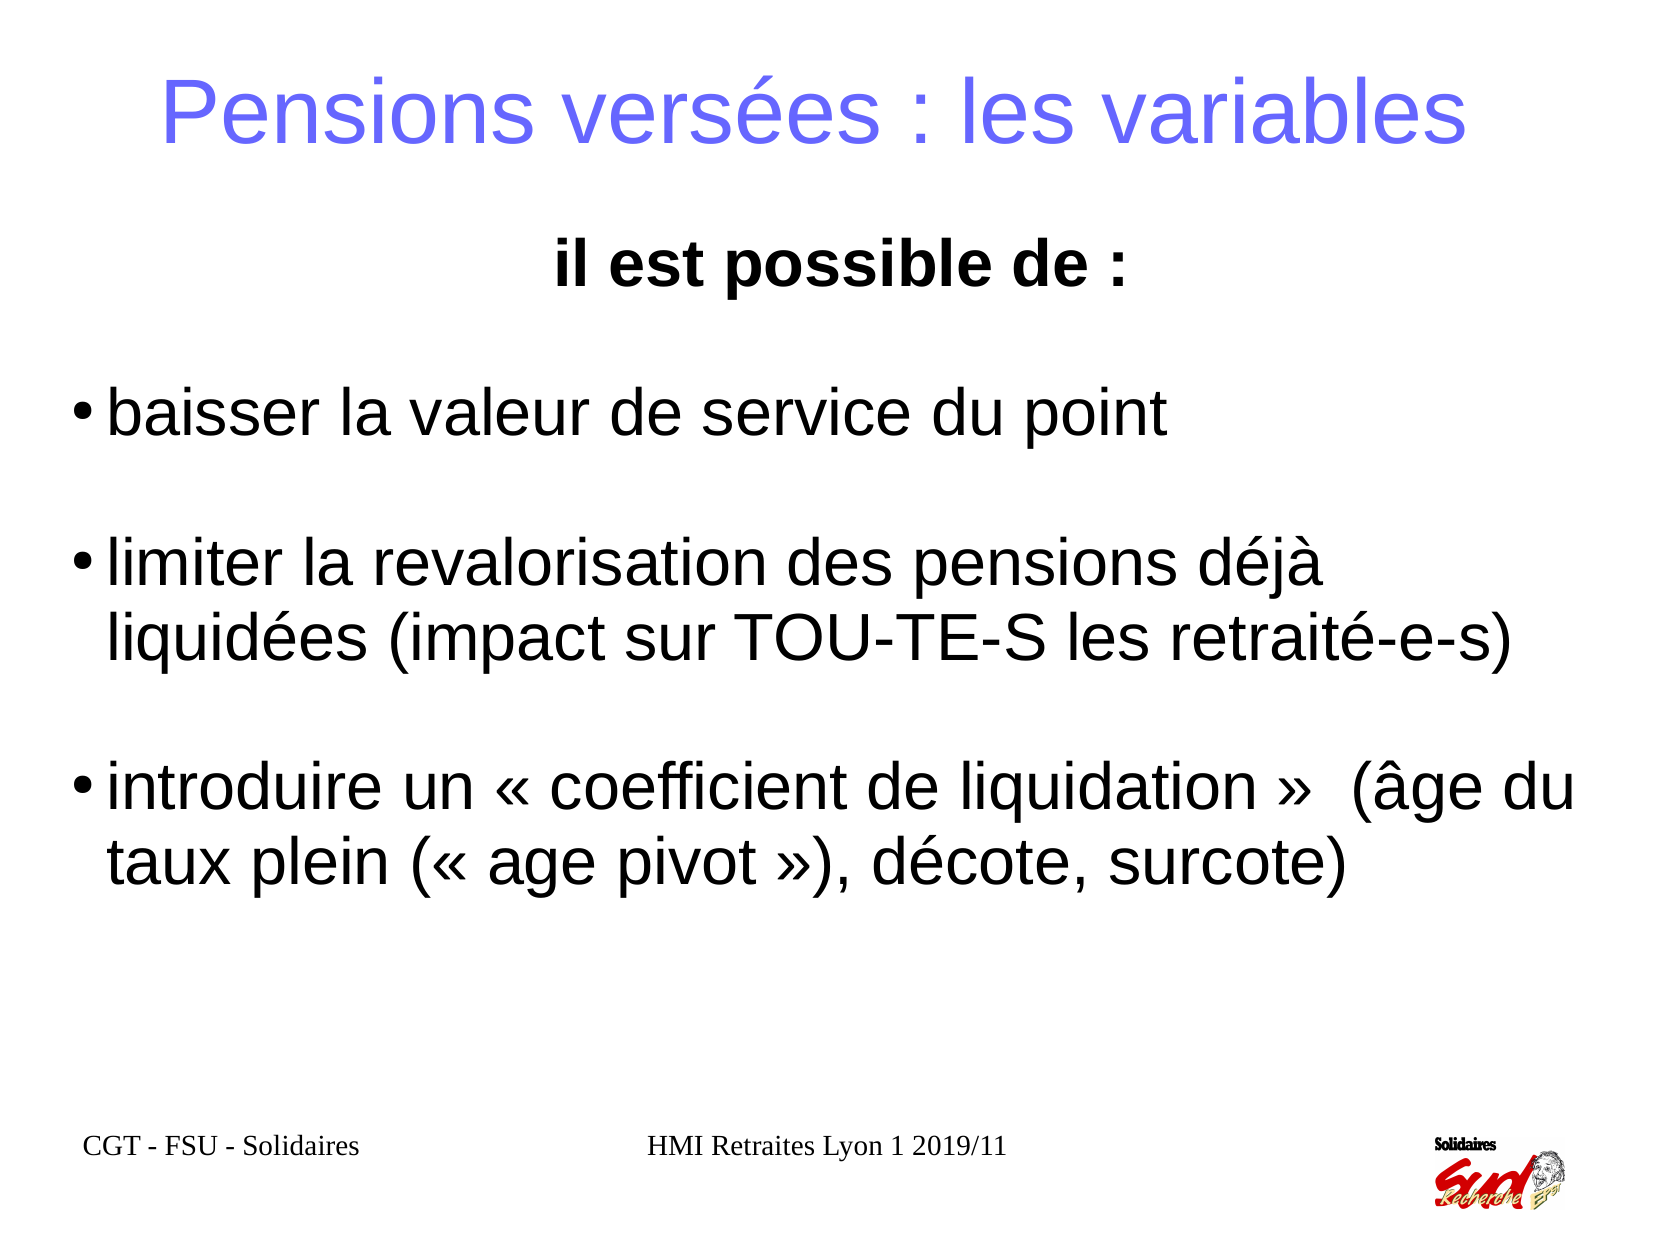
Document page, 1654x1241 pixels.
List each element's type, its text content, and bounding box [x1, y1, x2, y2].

subtitle il est possible de : baisser la valeur de service du point limiter la revalorisation des pensions déjà liquidées (impact sur TOU-TE-S les retraité-e-s) introduire un « coefficient de liquidation » (âge du taux plein (« age pivot »), décote, surcote) [70, 225, 1595, 1075]
picture [1435, 1137, 1565, 1210]
title Pensions versées : les variables [70, 8, 1560, 216]
